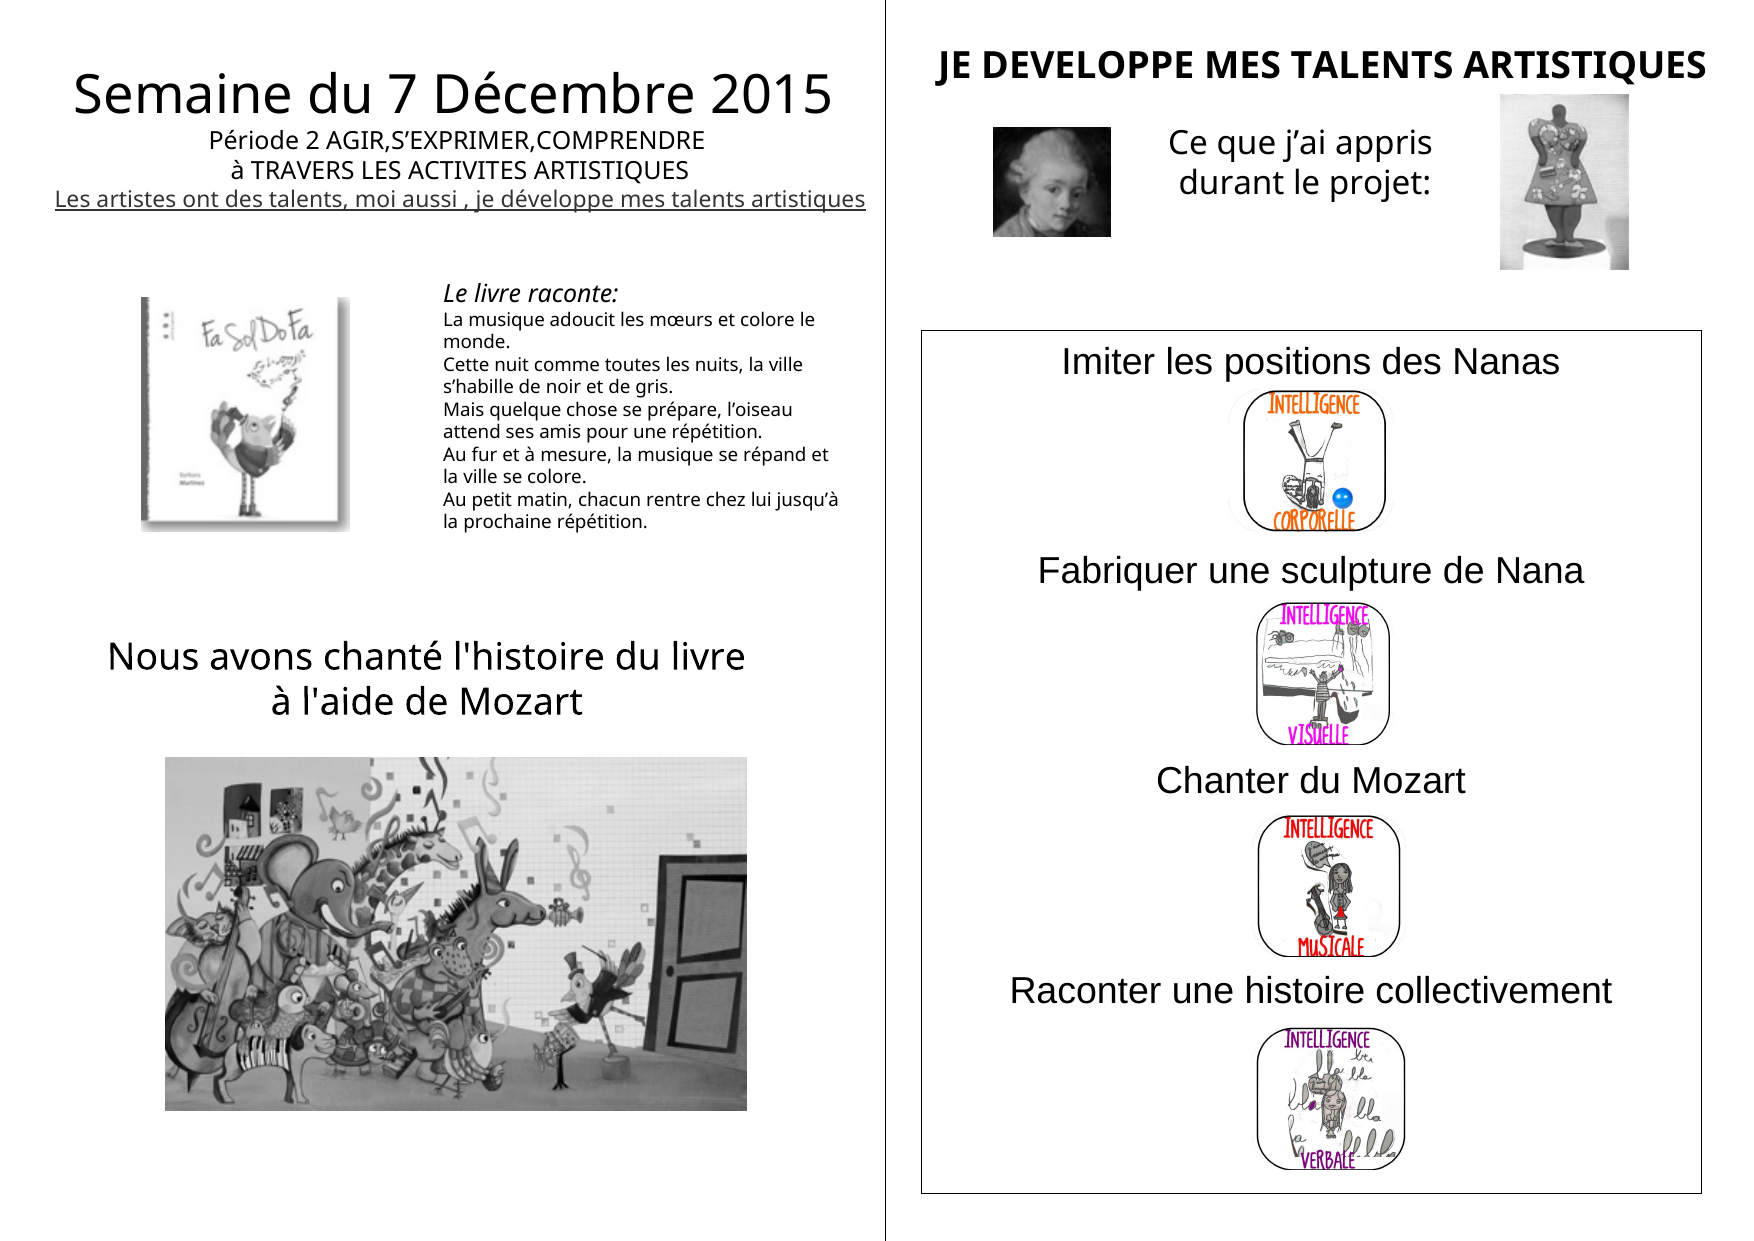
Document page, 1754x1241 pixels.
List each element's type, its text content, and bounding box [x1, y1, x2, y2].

text_box JE DEVELOPPE MES TALENTS ARTISTIQUES [921, 35, 1725, 1170]
picture [993, 127, 1111, 237]
text_box Le livre raconte: La musique adoucit les mœurs et colore le monde. Cette nuit comme toutes les nuits, la ville s’habille de noir et de gris. Mais quelque chose se prépare, l’oiseau attend ses amis pour une répétition. Au fur et à mesure, la musique se répand et la ville se colore. Au petit matin, chacun rentre chez lui jusqu’à la prochaine répétition. [437, 271, 851, 662]
text_box Imiter les positions des Nanas Fabriquer une sculpture de Nana Chanter du Mozart Raconter une histoire collectivement [921, 330, 1701, 1193]
text_box Semaine du 7 Décembre 2015 [46, 53, 863, 118]
picture [141, 297, 350, 532]
picture [1252, 602, 1394, 745]
text_box Nous avons chanté l'histoire du livre à l'aide de Mozart [35, 625, 830, 957]
picture [1252, 814, 1406, 957]
picture [165, 757, 747, 1111]
text_box Période 2 AGIR,S’EXPRIMER,COMPRENDRE à TRAVERS LES ACTIVITES ARTISTIQUES Les artistes ont des talents, moi aussi , je développe mes talents artistiques [35, 118, 886, 272]
text_box Ce que j’ai appris durant le projet: [1074, 115, 1500, 181]
picture [1228, 389, 1394, 532]
picture [1500, 94, 1629, 270]
picture [1252, 1027, 1406, 1170]
